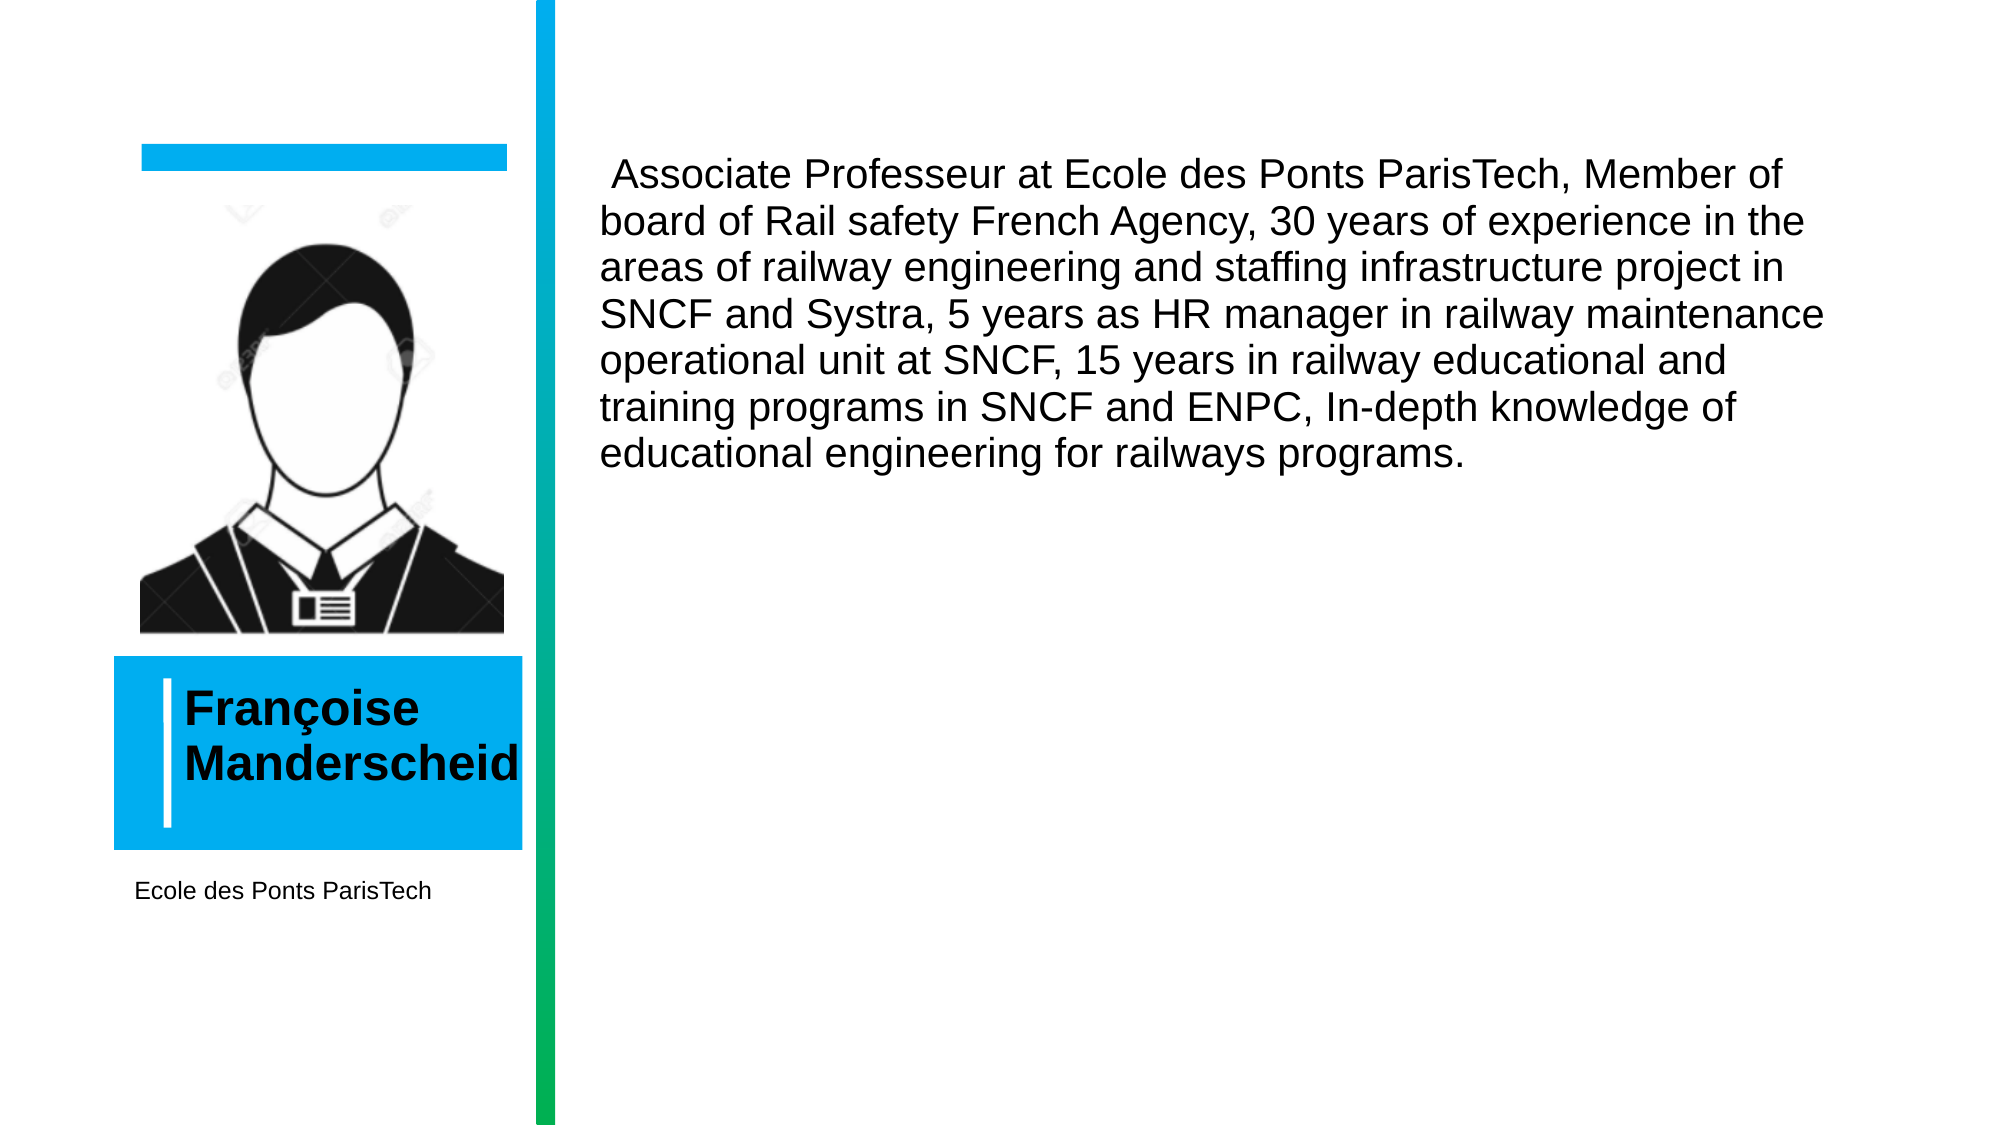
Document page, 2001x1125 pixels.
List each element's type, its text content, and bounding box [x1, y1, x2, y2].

text_box Ecole des Ponts ParisTech [119, 869, 581, 913]
text_box [141, 143, 507, 171]
text_box [114, 656, 523, 850]
text_box [536, 913, 556, 1125]
text_box [536, 808, 556, 869]
picture [140, 205, 504, 647]
text_box [536, 0, 556, 602]
text_box Françoise Manderscheid [169, 672, 557, 799]
text_box Associate Professeur at Ecole des Ponts ParisTech, Member of board of Rail safety French Agency, 30 years of experience in the areas of railway engineering and staffing infrastructure project in SNCF and Systra, 5 years as HR manager in railway maintenance operational unit at SNCF, 15 years in railway educational and training programs in SNCF and ENPC, In-depth knowledge of educational engineering for railways programs. [584, 143, 1870, 531]
